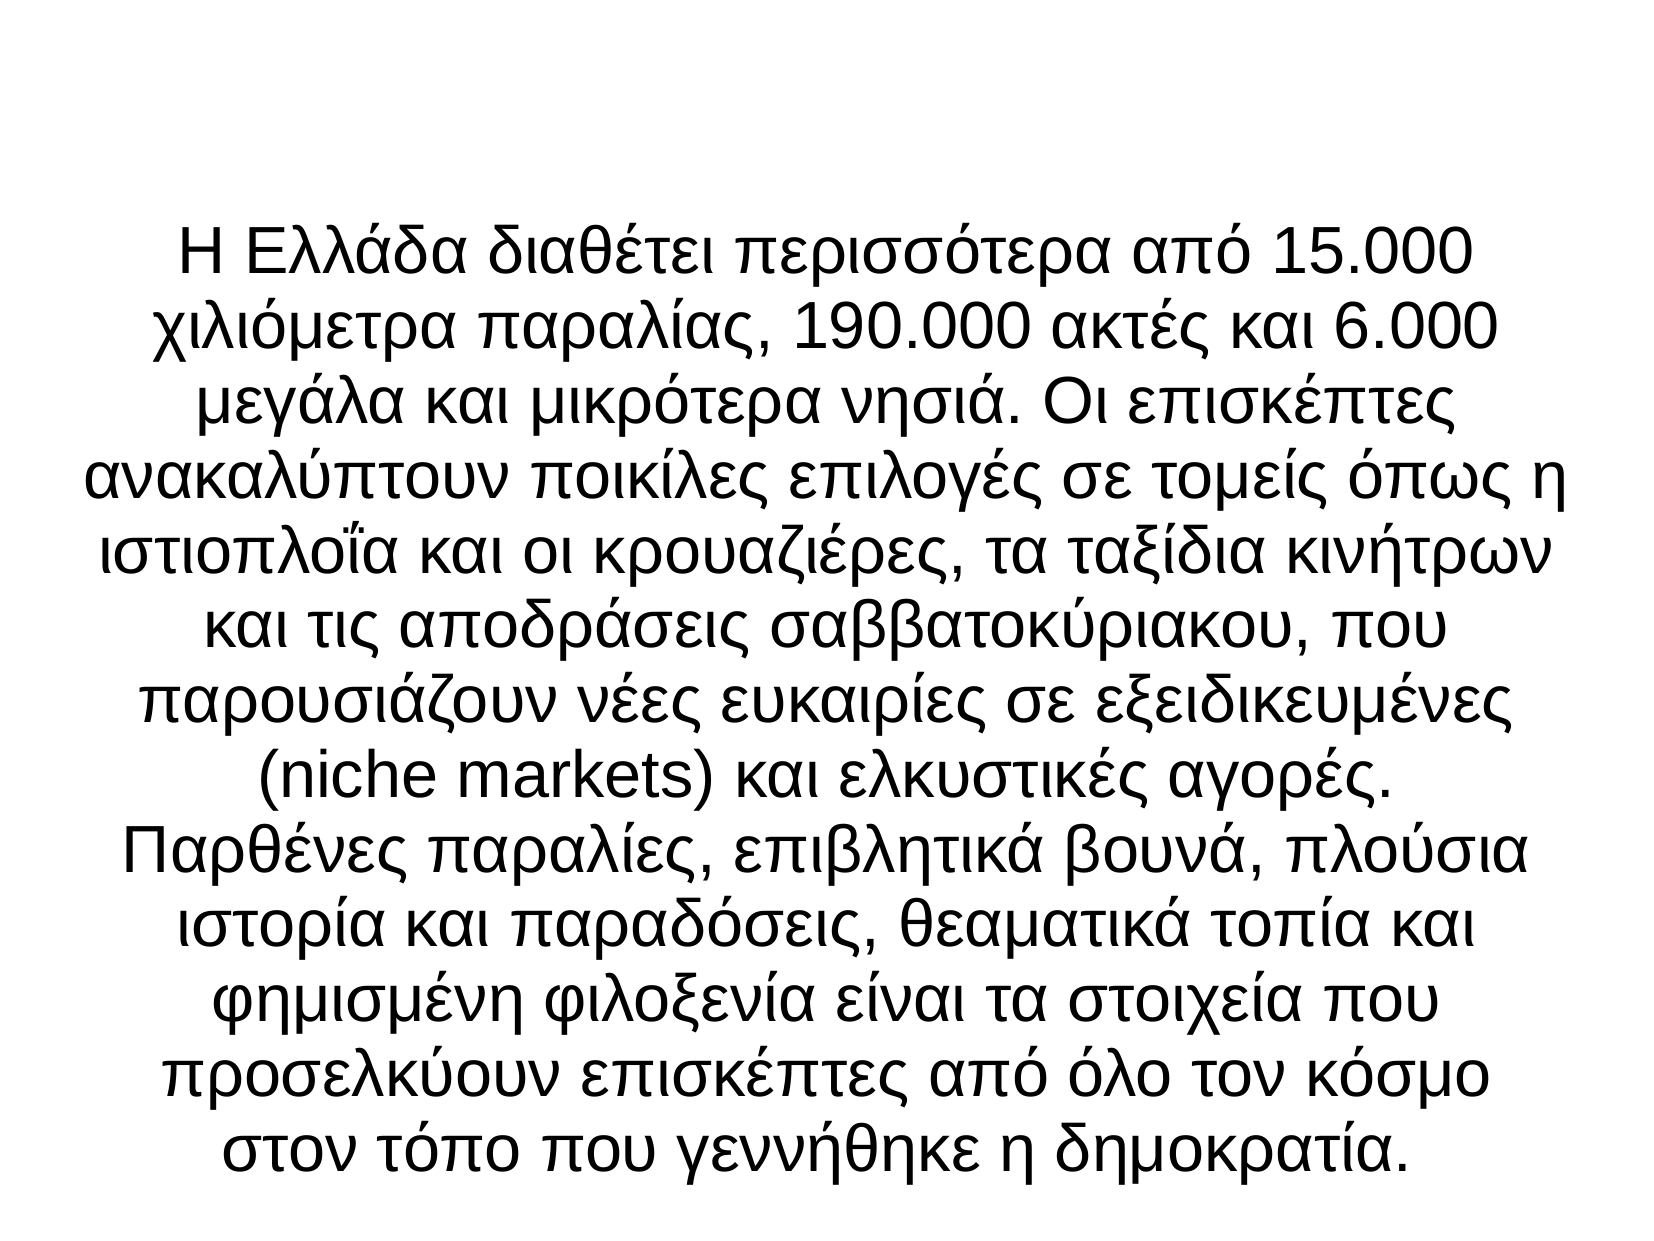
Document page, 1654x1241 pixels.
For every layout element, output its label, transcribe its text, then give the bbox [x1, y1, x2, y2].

subtitle Η Ελλάδα διαθέτει περισσότερα από 15.000 χιλιόμετρα παραλίας, 190.000 ακτές και 6.000 μεγάλα και μικρότερα νησιά. Οι επισκέπτες ανακαλύπτουν ποικίλες επιλογές σε τομείς όπως η ιστιοπλοΐα και οι κρουαζιέρες, τα ταξίδια κινήτρων και τις αποδράσεις σαββατοκύριακου, που παρουσιάζουν νέες ευκαιρίες σε εξειδικευμένες (niche markets) και ελκυστικές αγορές. Παρθένες παραλίες, επιβλητικά βουνά, πλούσια ιστορία και παραδόσεις, θεαματικά τοπία και φημισμένη φιλοξενία είναι τα στοιχεία που προσελκύουν επισκέπτες από όλο τον κόσμο στον τόπο που γεννήθηκε η δημοκρατία. [82, 213, 1571, 1186]
